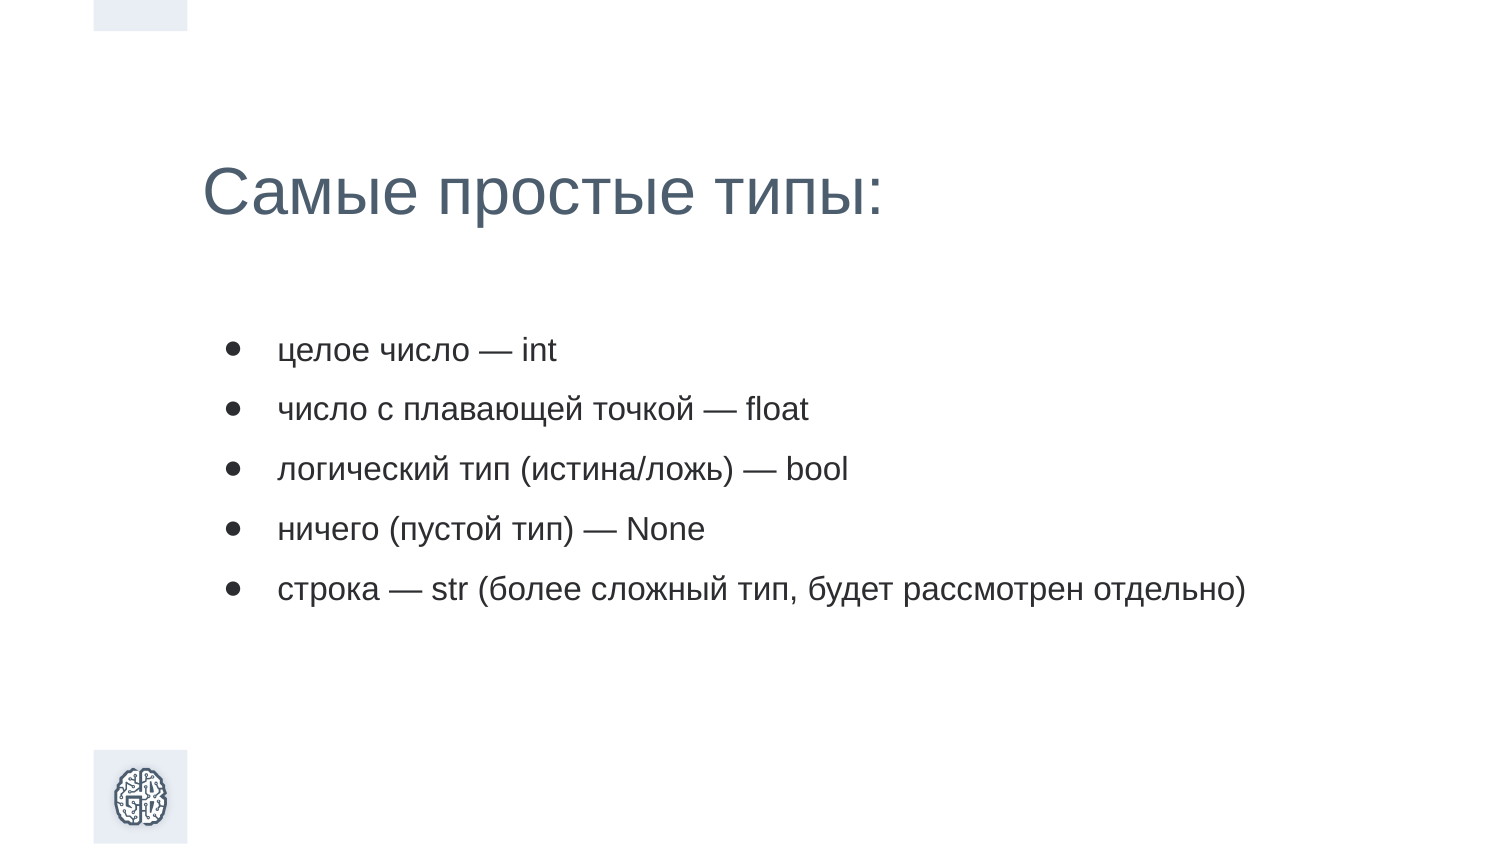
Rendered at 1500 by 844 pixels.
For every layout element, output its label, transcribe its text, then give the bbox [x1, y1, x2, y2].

text_box Самые простые типы: [187, 93, 1312, 251]
text_box целое число — int число с плавающей точкой — float логический тип (истина/ложь) — bool ничего (пустой тип) — None строка — str (более сложный тип, будет рассмотрен отдельно) [187, 251, 1312, 723]
picture [106, 760, 175, 834]
